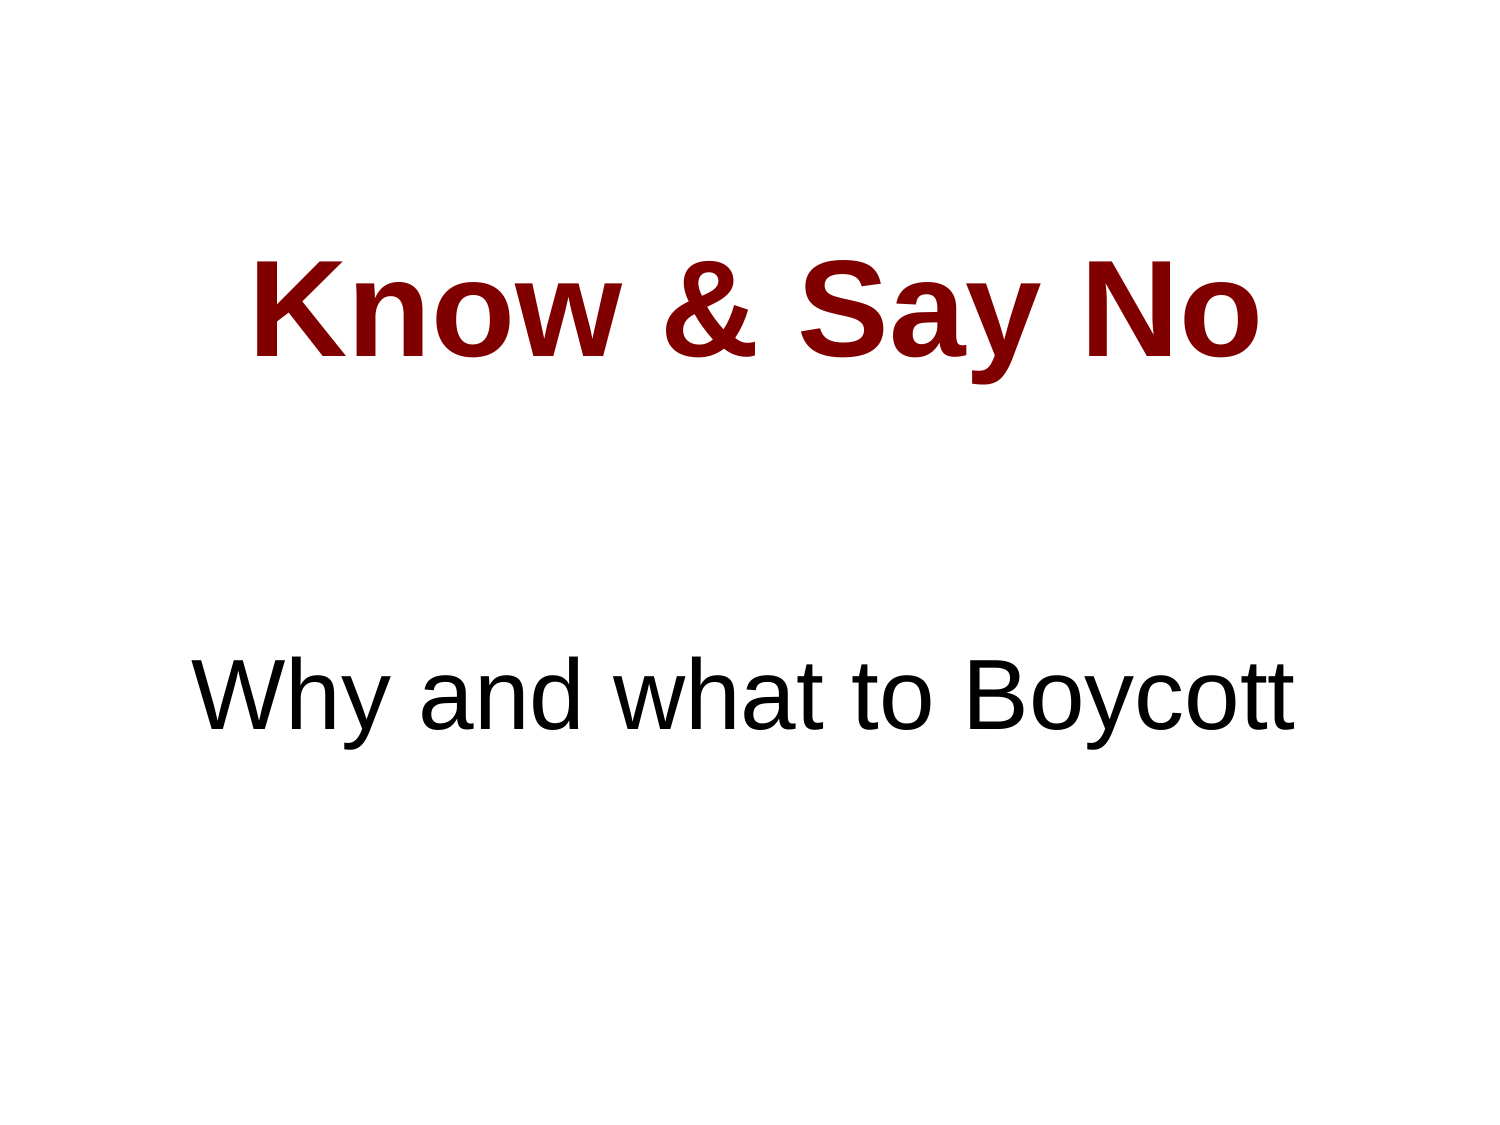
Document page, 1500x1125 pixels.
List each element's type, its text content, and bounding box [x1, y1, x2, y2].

text_box Why and what to Boycott [24, 649, 1463, 900]
text_box Know & Say No [12, 249, 1500, 488]
